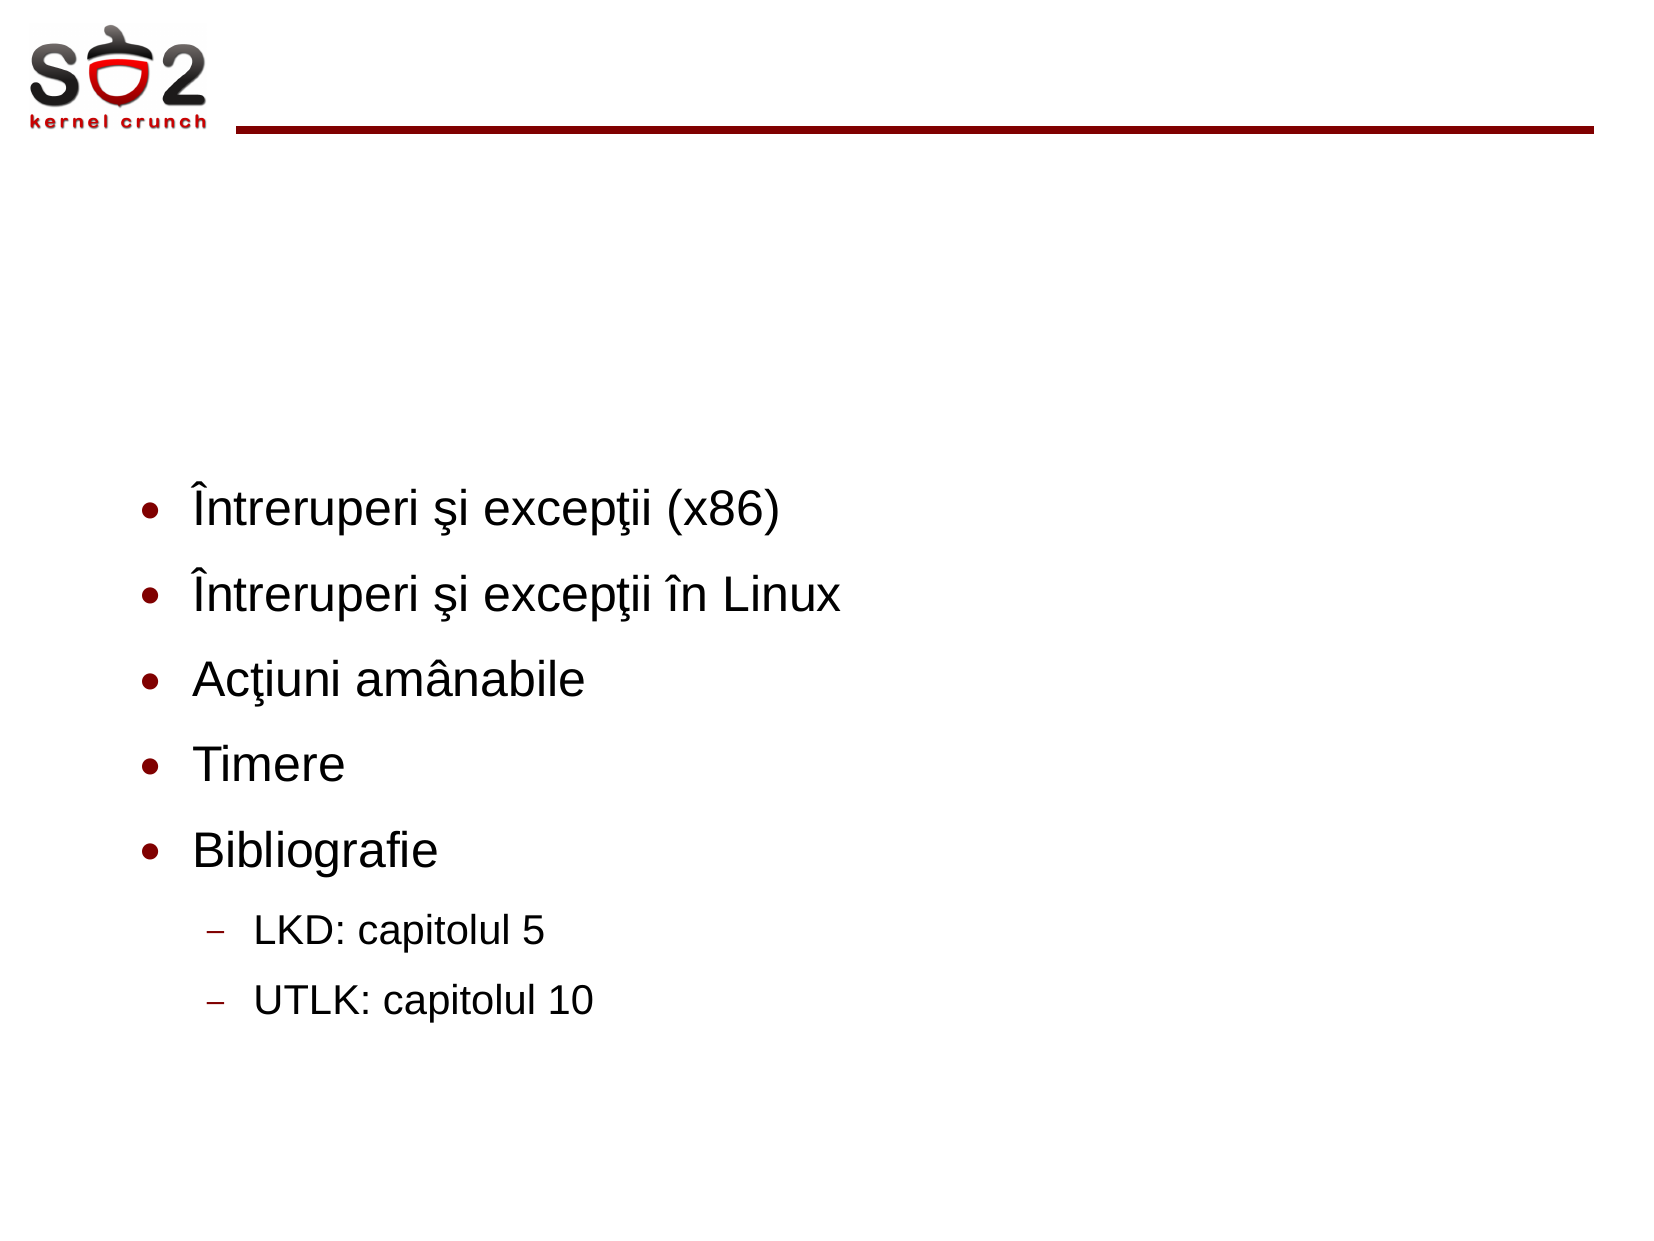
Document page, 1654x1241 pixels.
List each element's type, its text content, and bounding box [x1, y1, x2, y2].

picture [29, 23, 207, 130]
list Întreruperi şi excepţii (x86) Întreruperi şi excepţii în Linux Acţiuni amânabile Timere Bibliografie LKD: capitolul 5 UTLK: capitolul 10 [121, 307, 1534, 1197]
